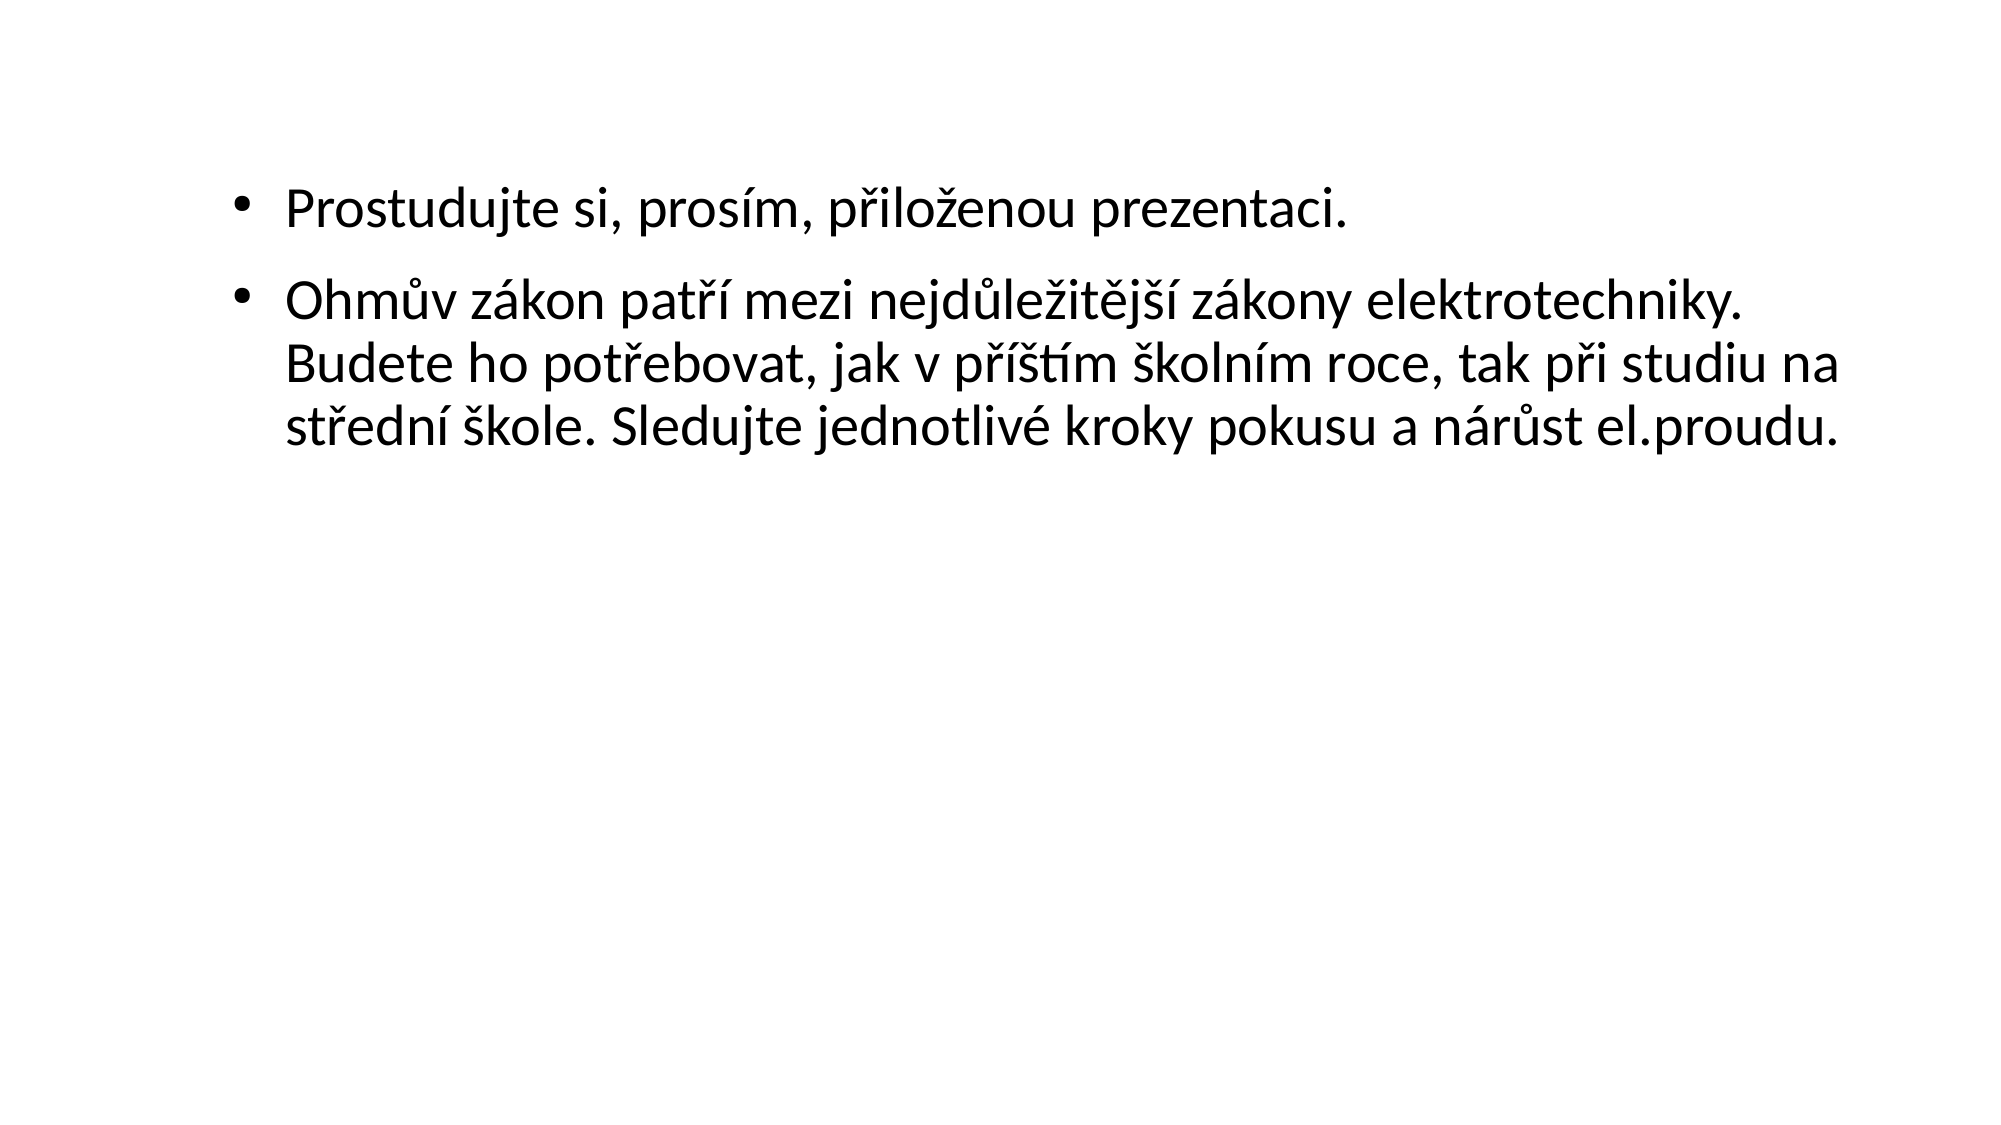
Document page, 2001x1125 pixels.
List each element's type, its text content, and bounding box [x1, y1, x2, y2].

list Prostudujte si, prosím, přiloženou prezentaci. Ohmův zákon patří mezi nejdůležitější zákony elektrotechniky. Budete ho potřebovat, jak v příštím školním roce, tak při studiu na střední škole. Sledujte jednotlivé kroky pokusu a nárůst el.proudu. [214, 177, 1855, 830]
